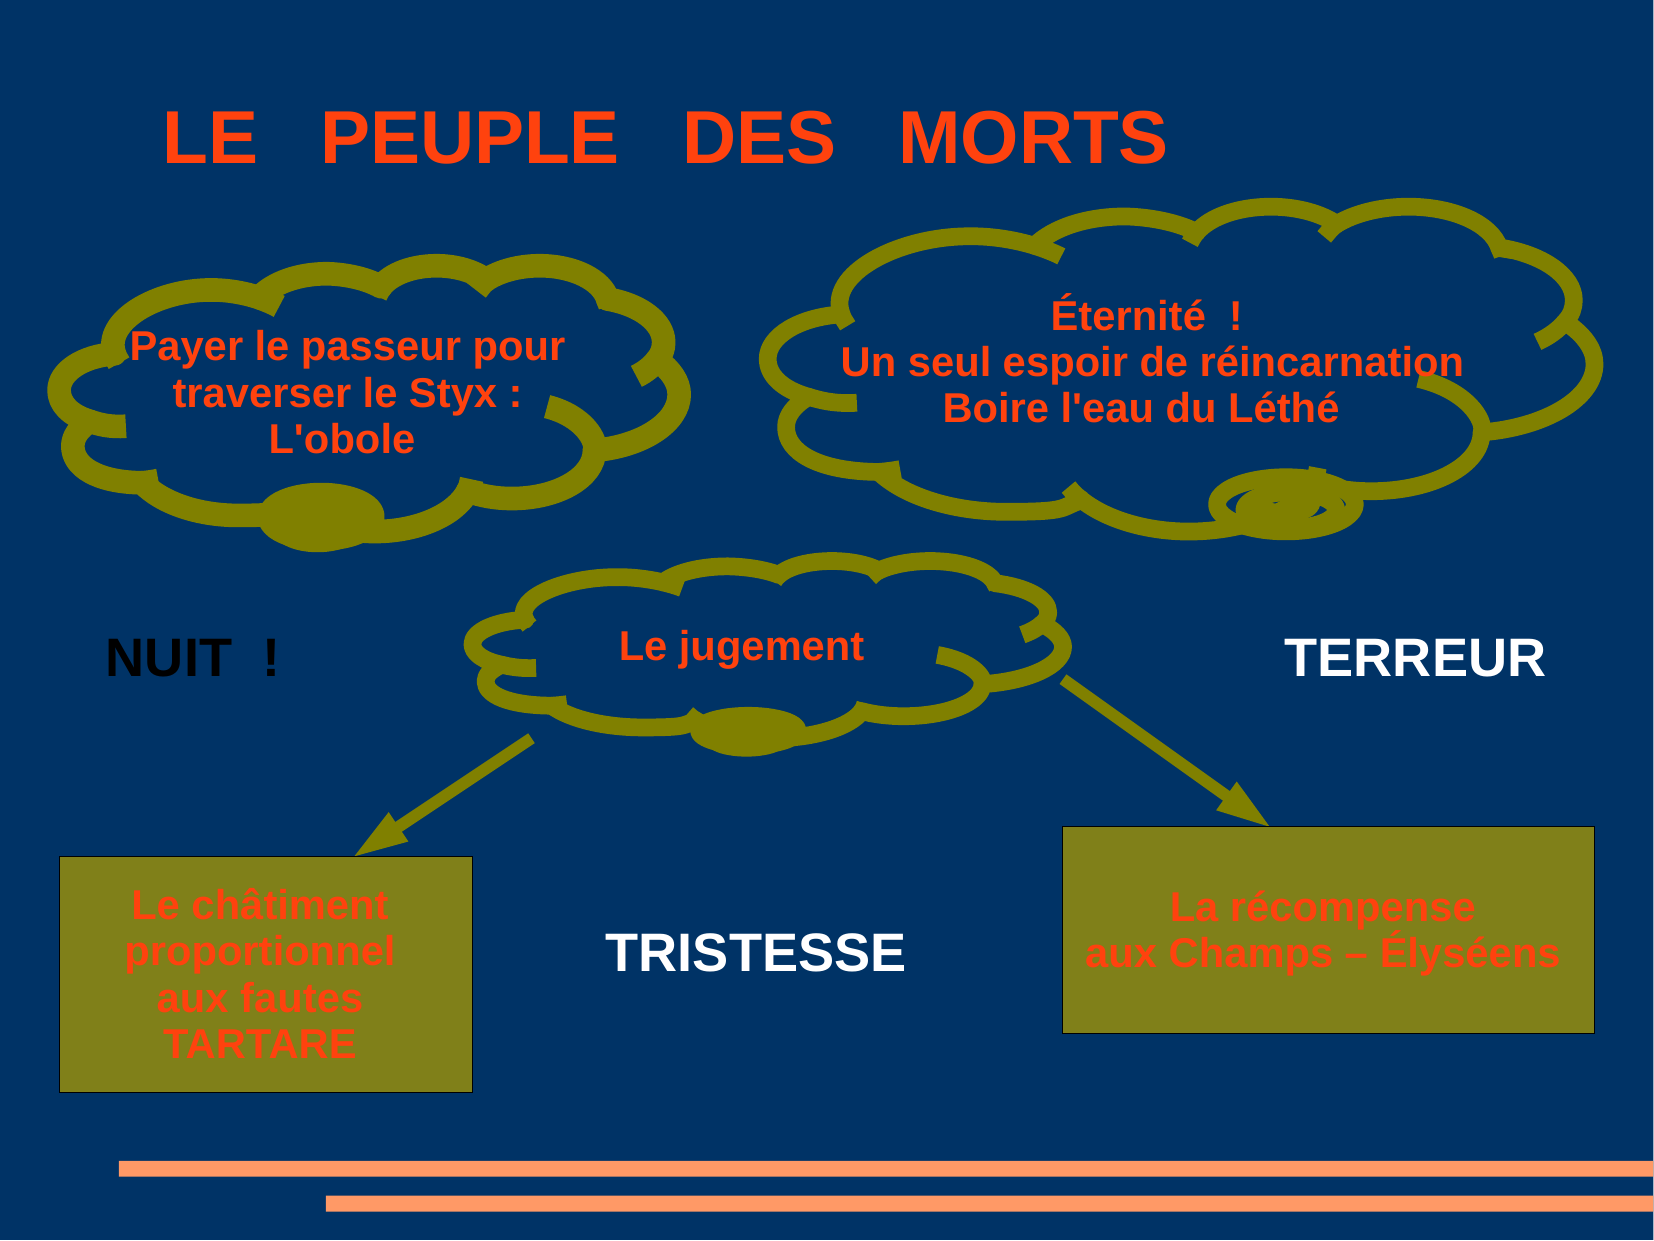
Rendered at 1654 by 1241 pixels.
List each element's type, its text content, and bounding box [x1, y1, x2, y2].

text_box NUIT ! [90, 620, 296, 697]
text_box Payer le passeur pour traverser le Styx : L'obole [59, 265, 680, 541]
text_box La récompense aux Champs – Élyséens [1062, 826, 1595, 1034]
text_box TRISTESSE [590, 915, 945, 993]
text_box TERREUR [1269, 620, 1595, 697]
text_box Le châtiment proportionnel aux fautes TARTARE [59, 856, 473, 1093]
text_box LE PEUPLE DES MORTS [147, 88, 1196, 188]
text_box Le jugement [472, 561, 1064, 748]
text_box Éternité ! Un seul espoir de réincarnation Boire l'eau du Léthé [767, 206, 1595, 532]
